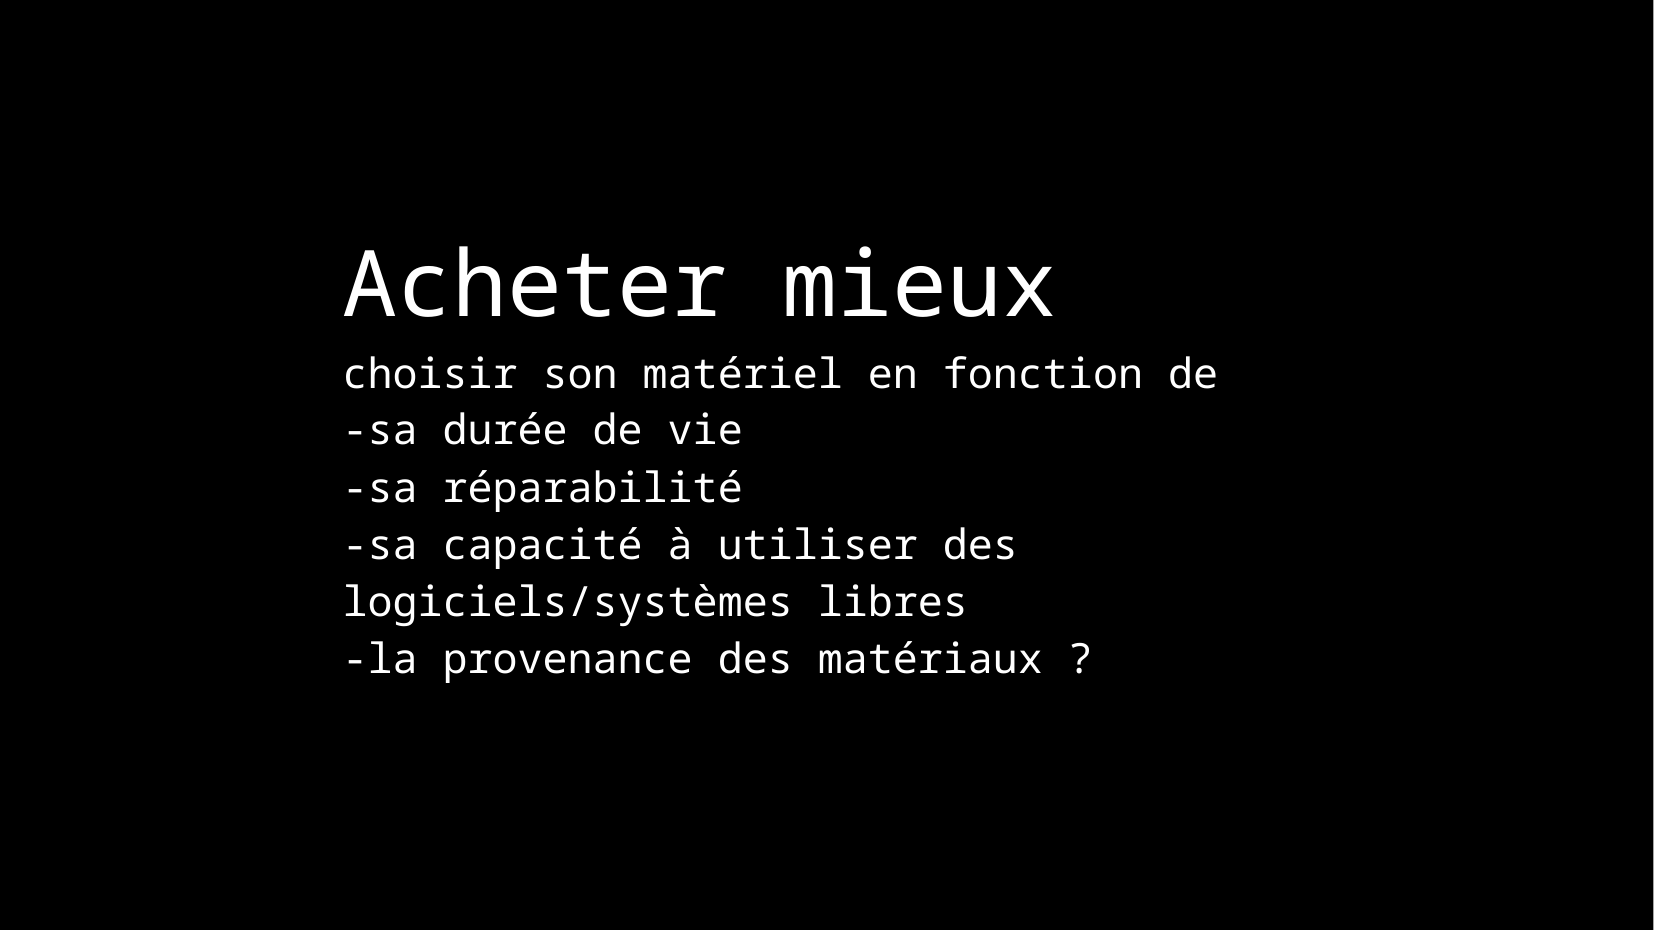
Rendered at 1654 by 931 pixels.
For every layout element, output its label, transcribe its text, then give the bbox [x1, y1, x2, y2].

title Acheter mieux choisir son matériel en fonction de -sa durée de vie -sa réparabilité -sa capacité à utiliser des logiciels/systèmes libres -la provenance des matériaux ? [342, 230, 1388, 674]
